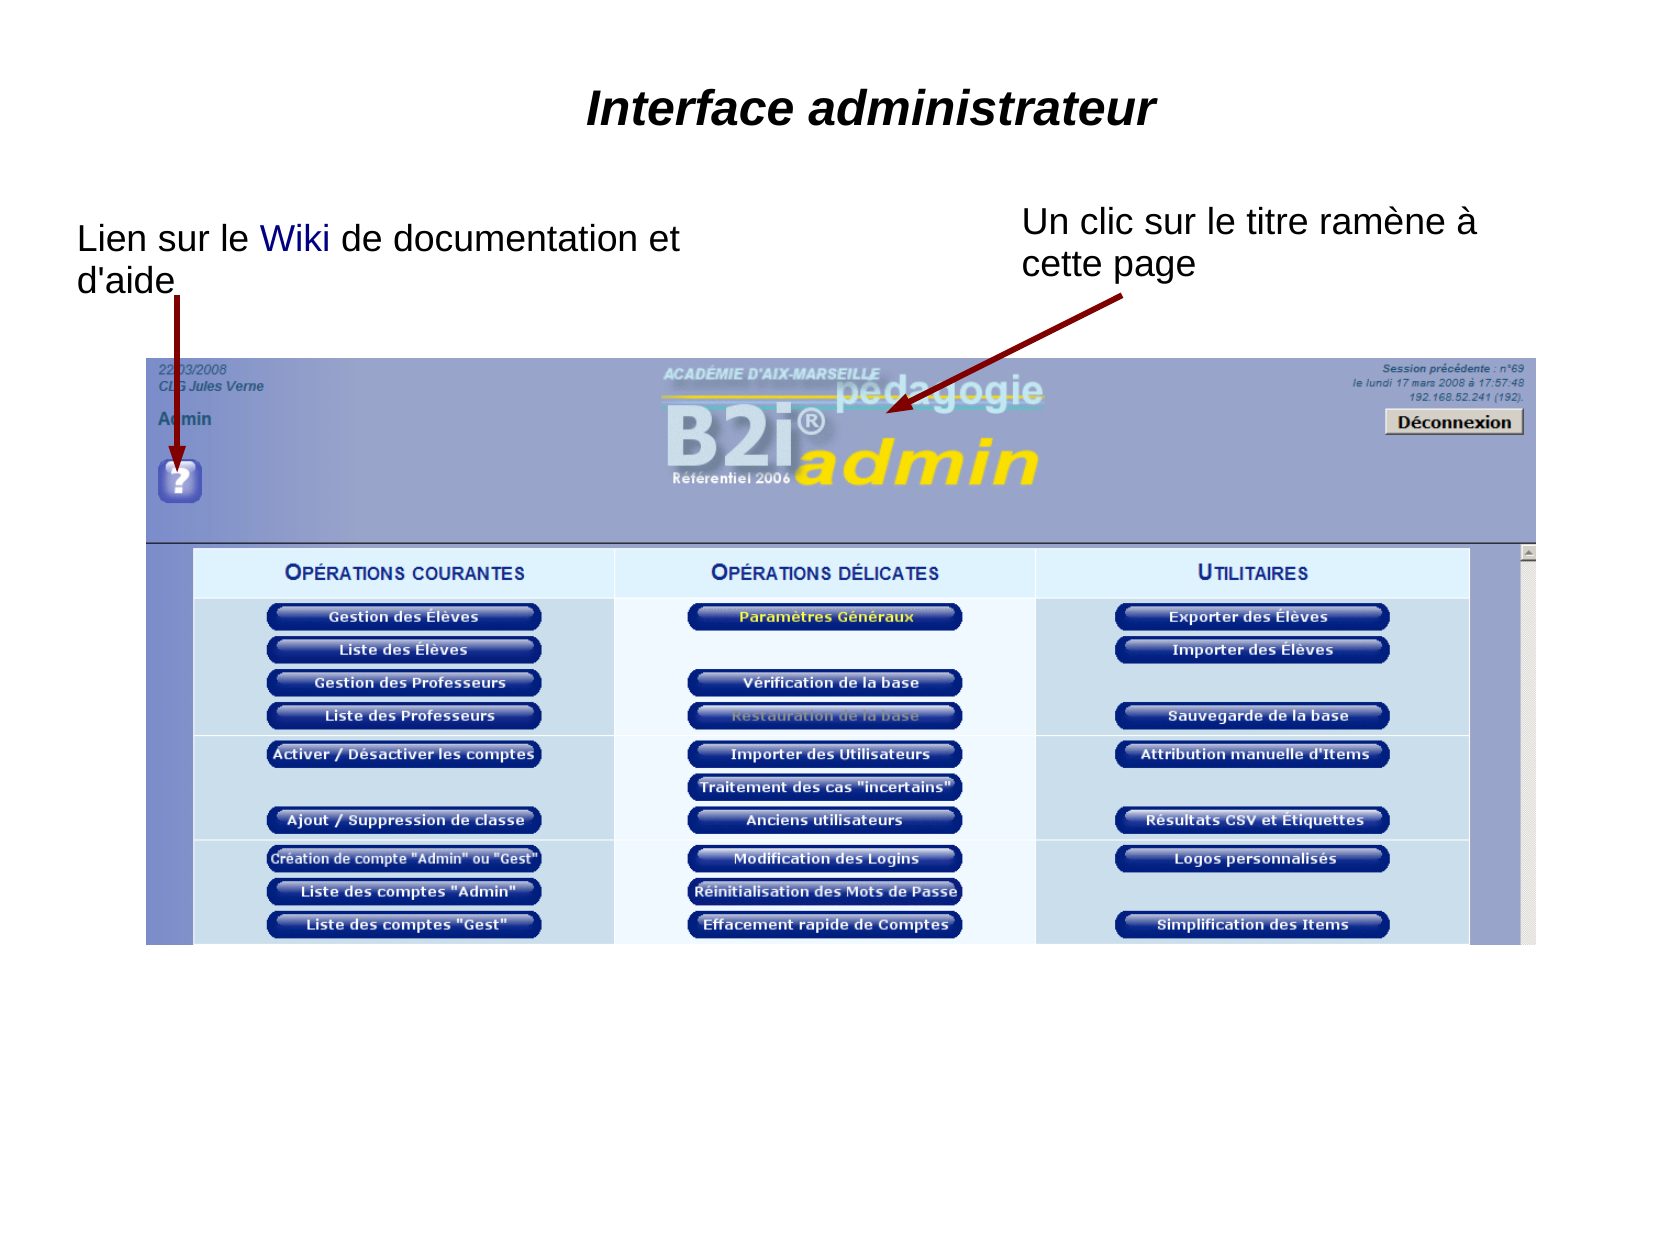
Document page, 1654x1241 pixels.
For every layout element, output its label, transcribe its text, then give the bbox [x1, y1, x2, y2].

text_box Lien sur le Wiki de documentation et d'aide [59, 206, 709, 312]
text_box Un clic sur le titre ramène à cette page [1003, 190, 1536, 296]
picture [146, 358, 1536, 945]
text_box Interface administrateur [442, 69, 1300, 148]
